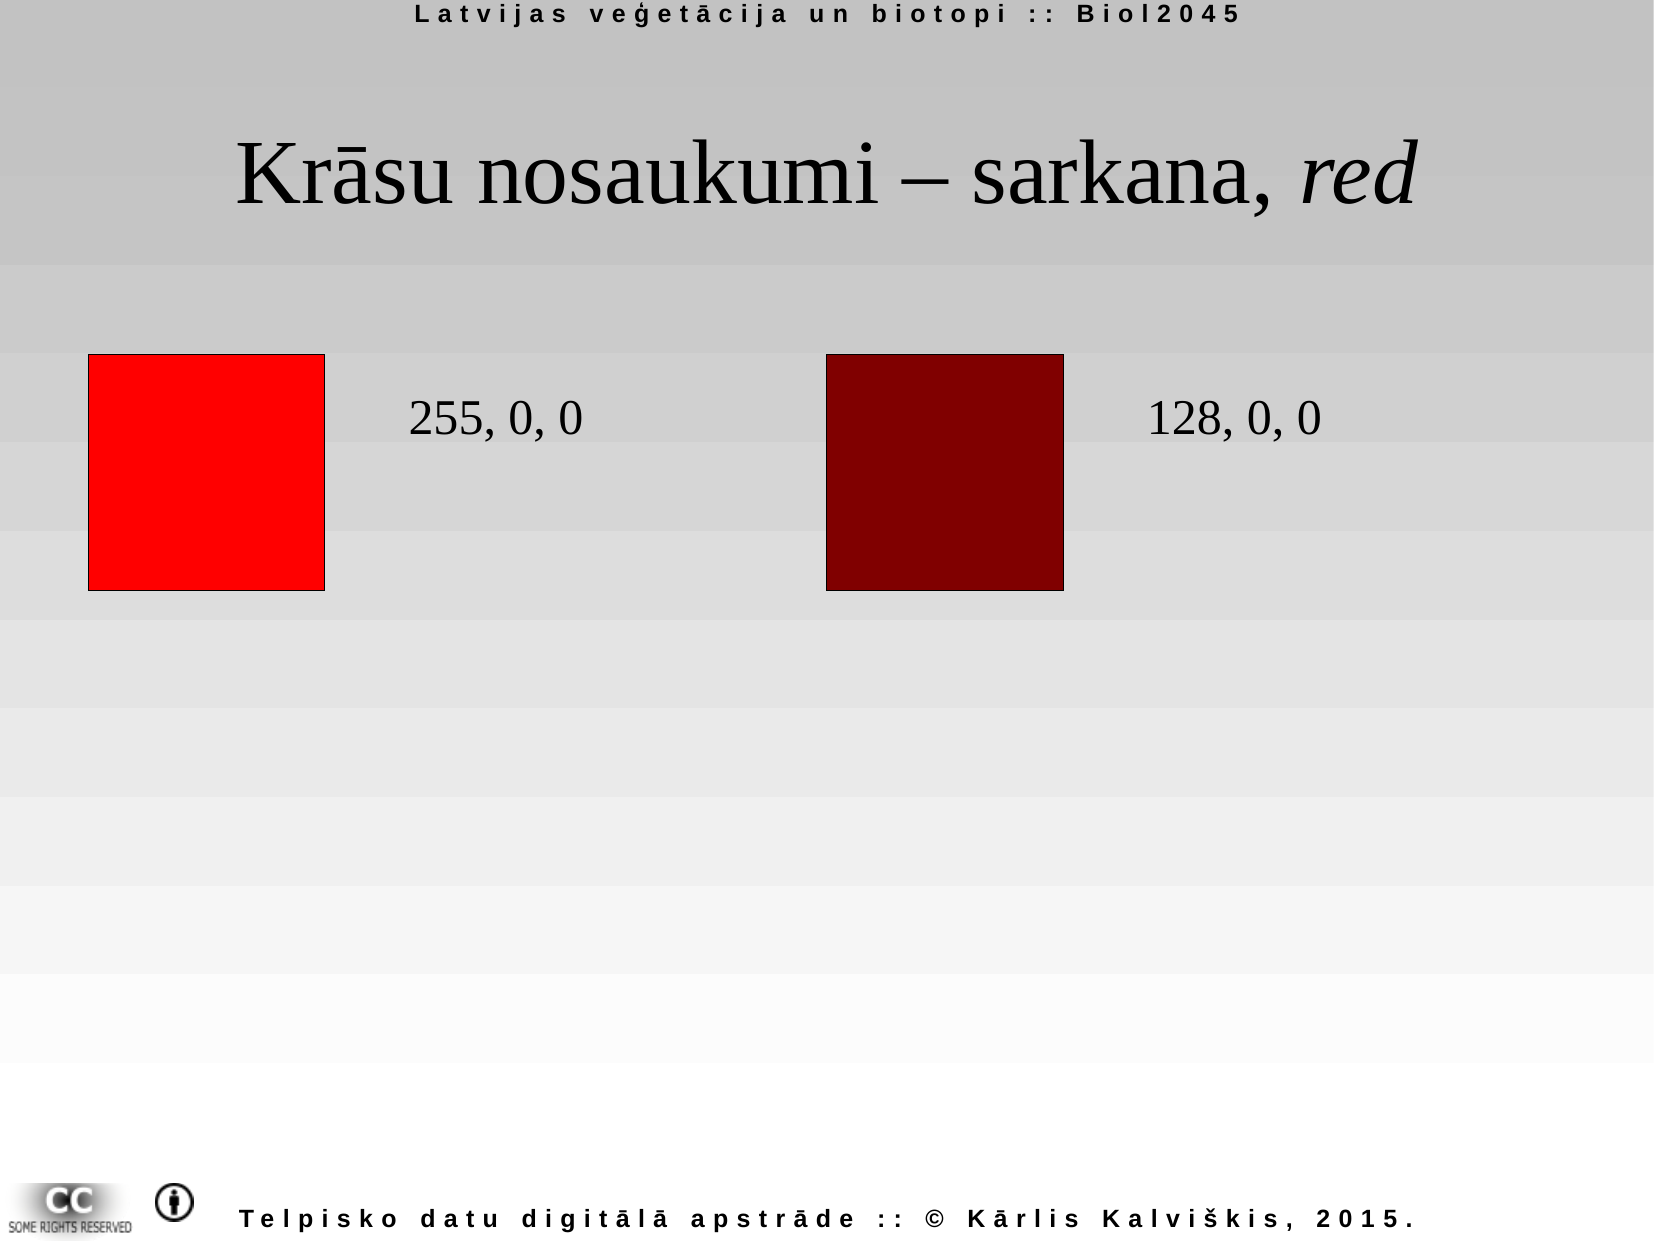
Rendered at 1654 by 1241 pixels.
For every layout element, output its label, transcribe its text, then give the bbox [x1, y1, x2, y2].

text_box 255, 0, 0 [408, 389, 584, 446]
text_box [88, 354, 325, 591]
text_box 128, 0, 0 [1146, 389, 1322, 446]
text_box [826, 354, 1064, 591]
title Krāsu nosaukumi – sarkana, red [29, 49, 1625, 296]
picture [0, 0, 1654, 1241]
